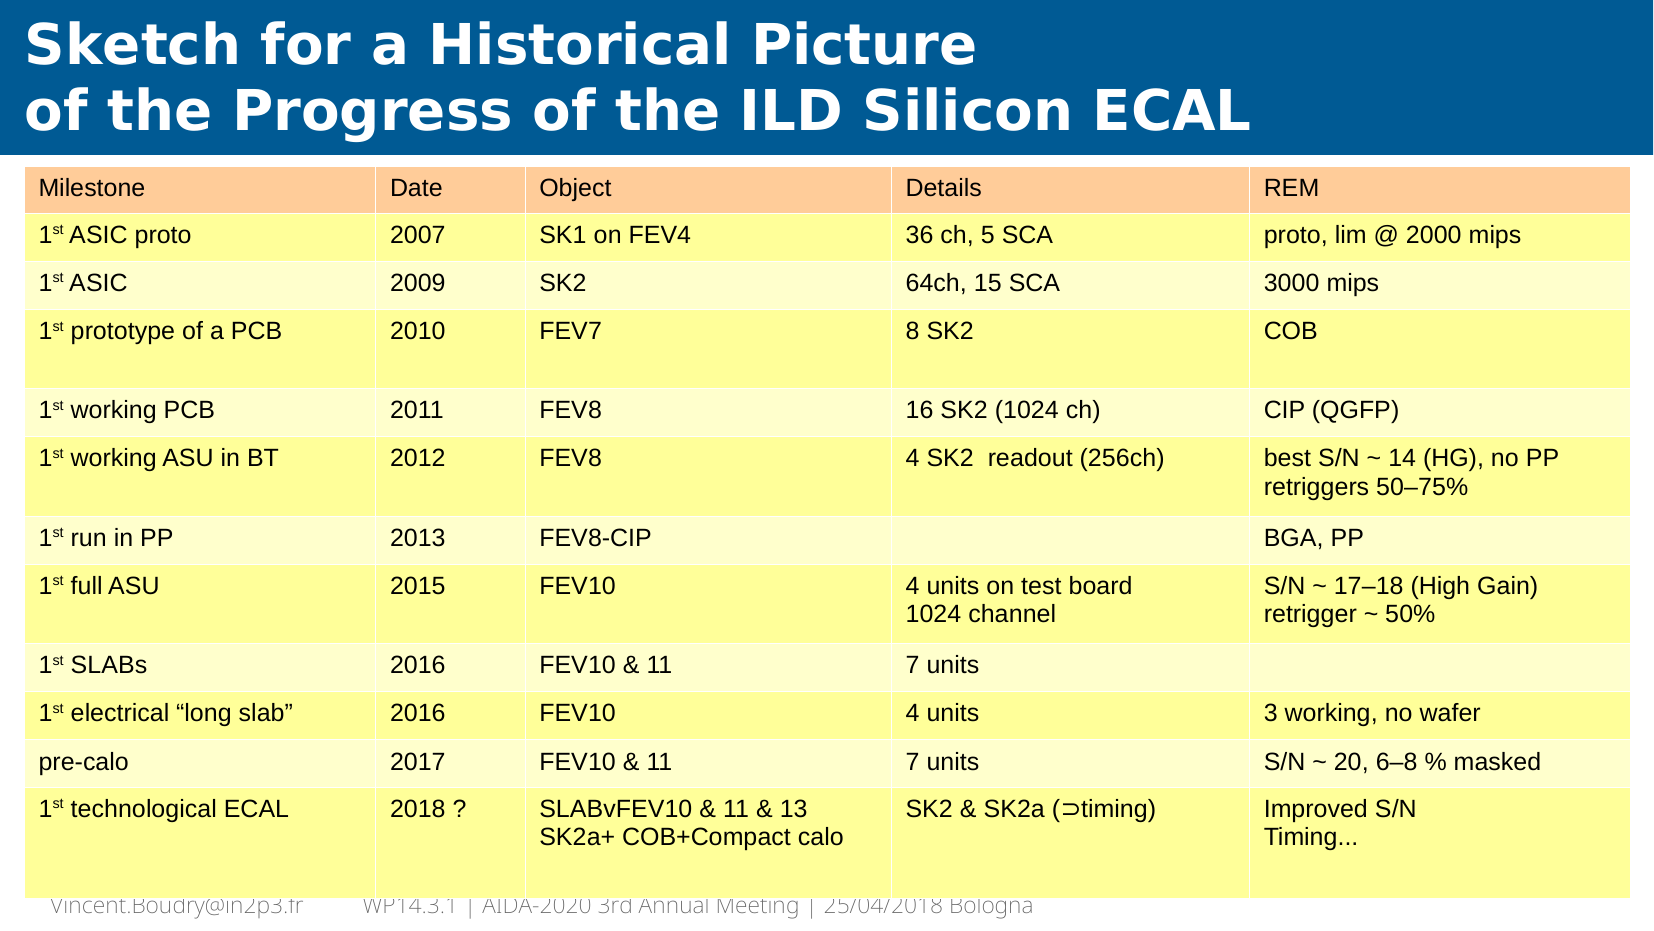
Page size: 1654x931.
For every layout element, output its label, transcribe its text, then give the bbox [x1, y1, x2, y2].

table_cell 4 SK2 readout (256ch) [892, 437, 1249, 516]
table_cell FEV8 [526, 389, 891, 436]
table_cell 4 units on test board 1024 channel [892, 565, 1249, 643]
table_cell 2010 [376, 310, 525, 388]
table_cell 1st electrical “long slab” [25, 692, 375, 739]
table_cell FEV8 [526, 437, 891, 516]
table_cell 2012 [376, 437, 525, 516]
table_cell 8 SK2 [892, 310, 1249, 388]
table_cell CIP (QGFP) [1250, 389, 1630, 436]
table_cell 36 ch, 5 SCA [892, 214, 1249, 261]
table_cell 2007 [376, 214, 525, 261]
table_cell 1st working PCB [25, 389, 375, 436]
table_cell 1st full ASU [25, 565, 375, 643]
table_cell 3000 mips [1250, 262, 1630, 309]
table_cell SK1 on FEV4 [526, 214, 891, 261]
table_cell 1st ASIC [25, 262, 375, 309]
table_cell 1st working ASU in BT [25, 437, 375, 516]
table_cell SK2 & SK2a (⊃timing) [892, 788, 1249, 898]
table_cell 7 units [892, 644, 1249, 691]
table_cell BGA, PP [1250, 517, 1630, 564]
table_cell FEV7 [526, 310, 891, 388]
table_cell 64ch, 15 SCA [892, 262, 1249, 309]
table_header Object [526, 167, 891, 213]
table_cell 2018 ? [376, 788, 525, 898]
table_cell S/N ~ 20, 6–8 % masked [1250, 740, 1630, 787]
table_cell 3 working, no wafer [1250, 692, 1630, 739]
table_cell 1st run in PP [25, 517, 375, 564]
table_cell S/N ~ 17–18 (High Gain) retrigger ~ 50% [1250, 565, 1630, 643]
table_header Milestone [25, 167, 375, 213]
table_cell 2016 [376, 692, 525, 739]
table_cell FEV10 [526, 692, 891, 739]
table_cell 7 units [892, 740, 1249, 787]
table_cell Improved S/N Timing... [1250, 788, 1630, 898]
table_cell 1st SLABs [25, 644, 375, 691]
table_cell 1st prototype of a PCB [25, 310, 375, 388]
table_cell 2015 [376, 565, 525, 643]
table_cell 1st ASIC proto [25, 214, 375, 261]
table_header Date [376, 167, 525, 213]
table_cell FEV10 & 11 [526, 740, 891, 787]
table_cell 4 units [892, 692, 1249, 739]
table_cell 2017 [376, 740, 525, 787]
table_cell best S/N ~ 14 (HG), no PP retriggers 50–75% [1250, 437, 1630, 516]
table_cell SK2 [526, 262, 891, 309]
table_cell FEV10 & 11 [526, 644, 891, 691]
table_cell 2016 [376, 644, 525, 691]
table_cell 1st technological ECAL [25, 788, 375, 898]
table_cell [892, 517, 1249, 564]
table_header REM [1250, 167, 1630, 213]
table_cell [1250, 644, 1630, 691]
table_cell FEV8-CIP [526, 517, 891, 564]
table_cell SLABvFEV10 & 11 & 13 SK2a+ COB+Compact calo [526, 788, 891, 898]
table_cell proto, lim @ 2000 mips [1250, 214, 1630, 261]
table_cell 2009 [376, 262, 525, 309]
title Sketch for a Historical Picture of the Progress of the ILD Silicon ECAL [24, 12, 1635, 144]
table_cell 2013 [376, 517, 525, 564]
table_cell pre-calo [25, 740, 375, 787]
table_cell 16 SK2 (1024 ch) [892, 389, 1249, 436]
table_cell COB [1250, 310, 1630, 388]
table_cell 2011 [376, 389, 525, 436]
table_header Details [892, 167, 1249, 213]
table_cell FEV10 [526, 565, 891, 643]
